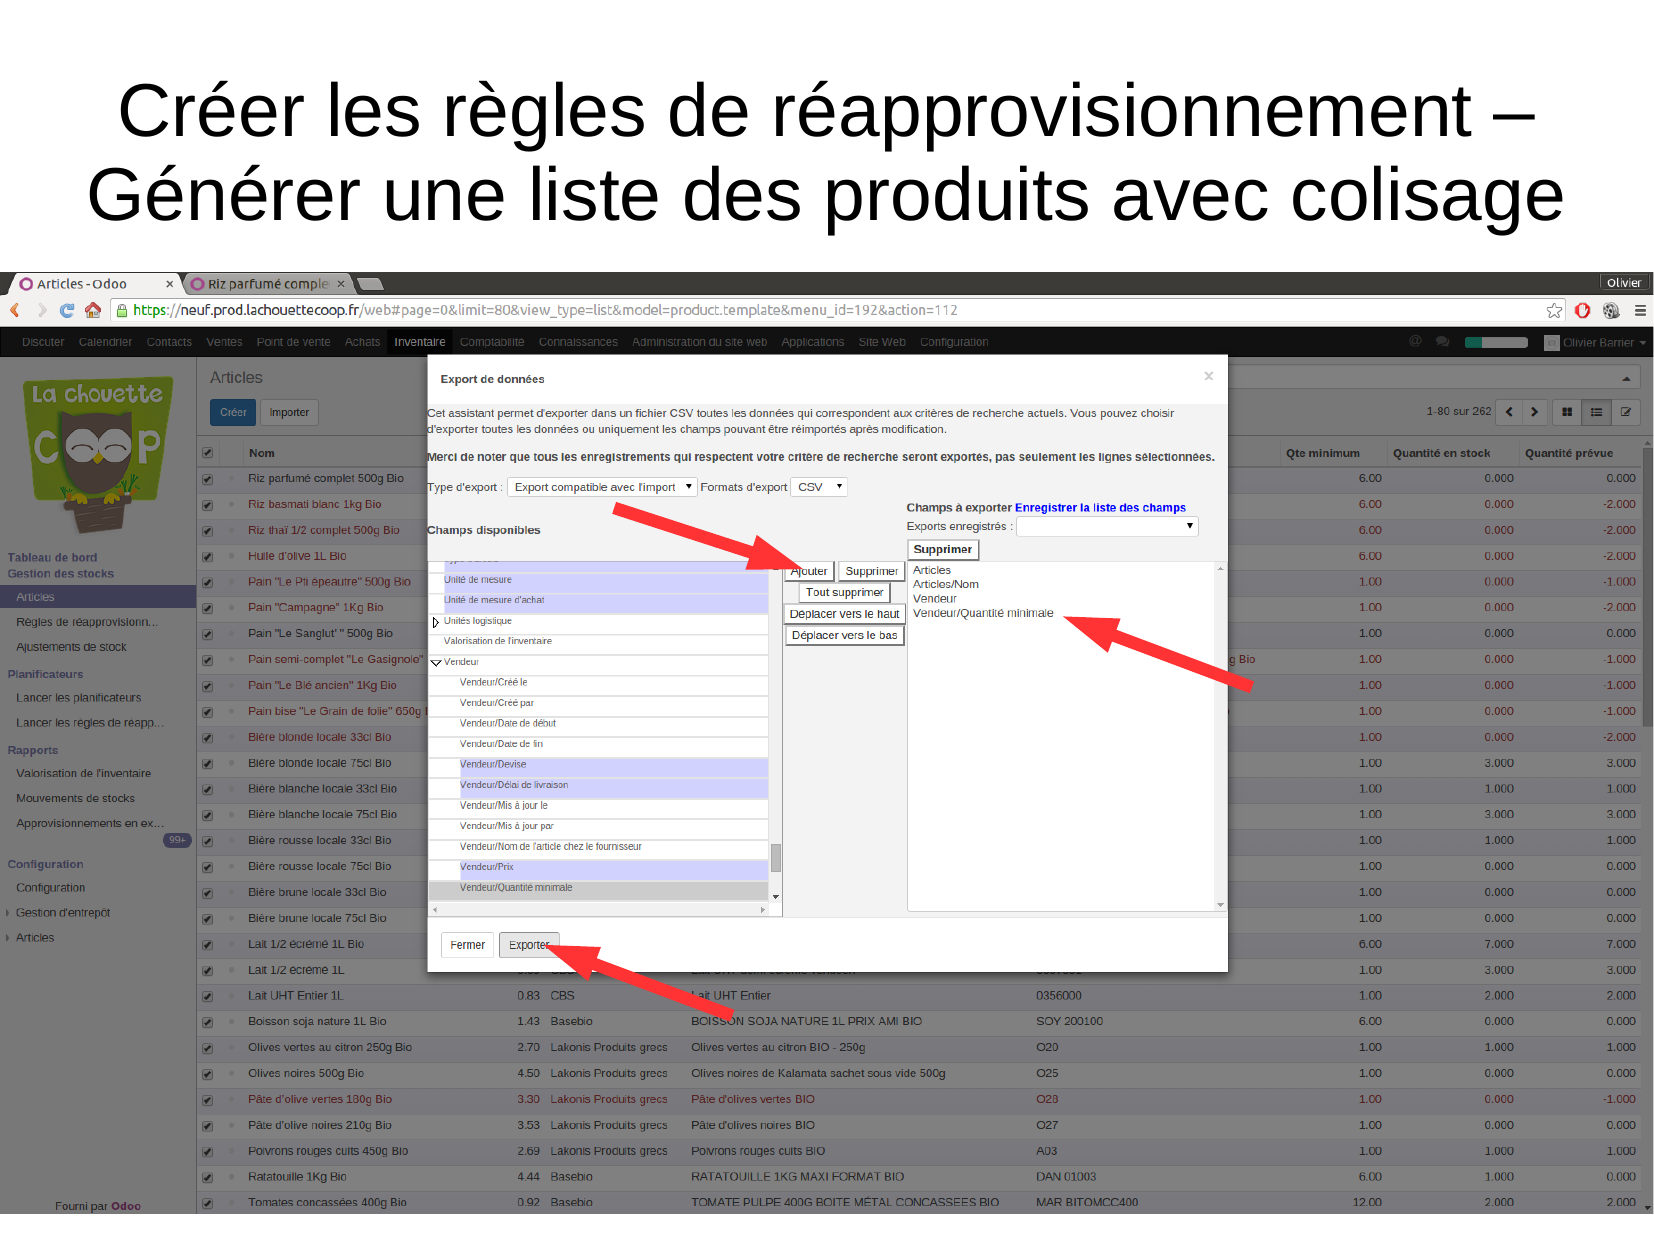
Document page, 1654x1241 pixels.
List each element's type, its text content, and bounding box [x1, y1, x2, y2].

title Créer les règles de réapprovisionnement – Générer une liste des produits avec colisage [82, 49, 1571, 257]
picture [0, 272, 1654, 1214]
